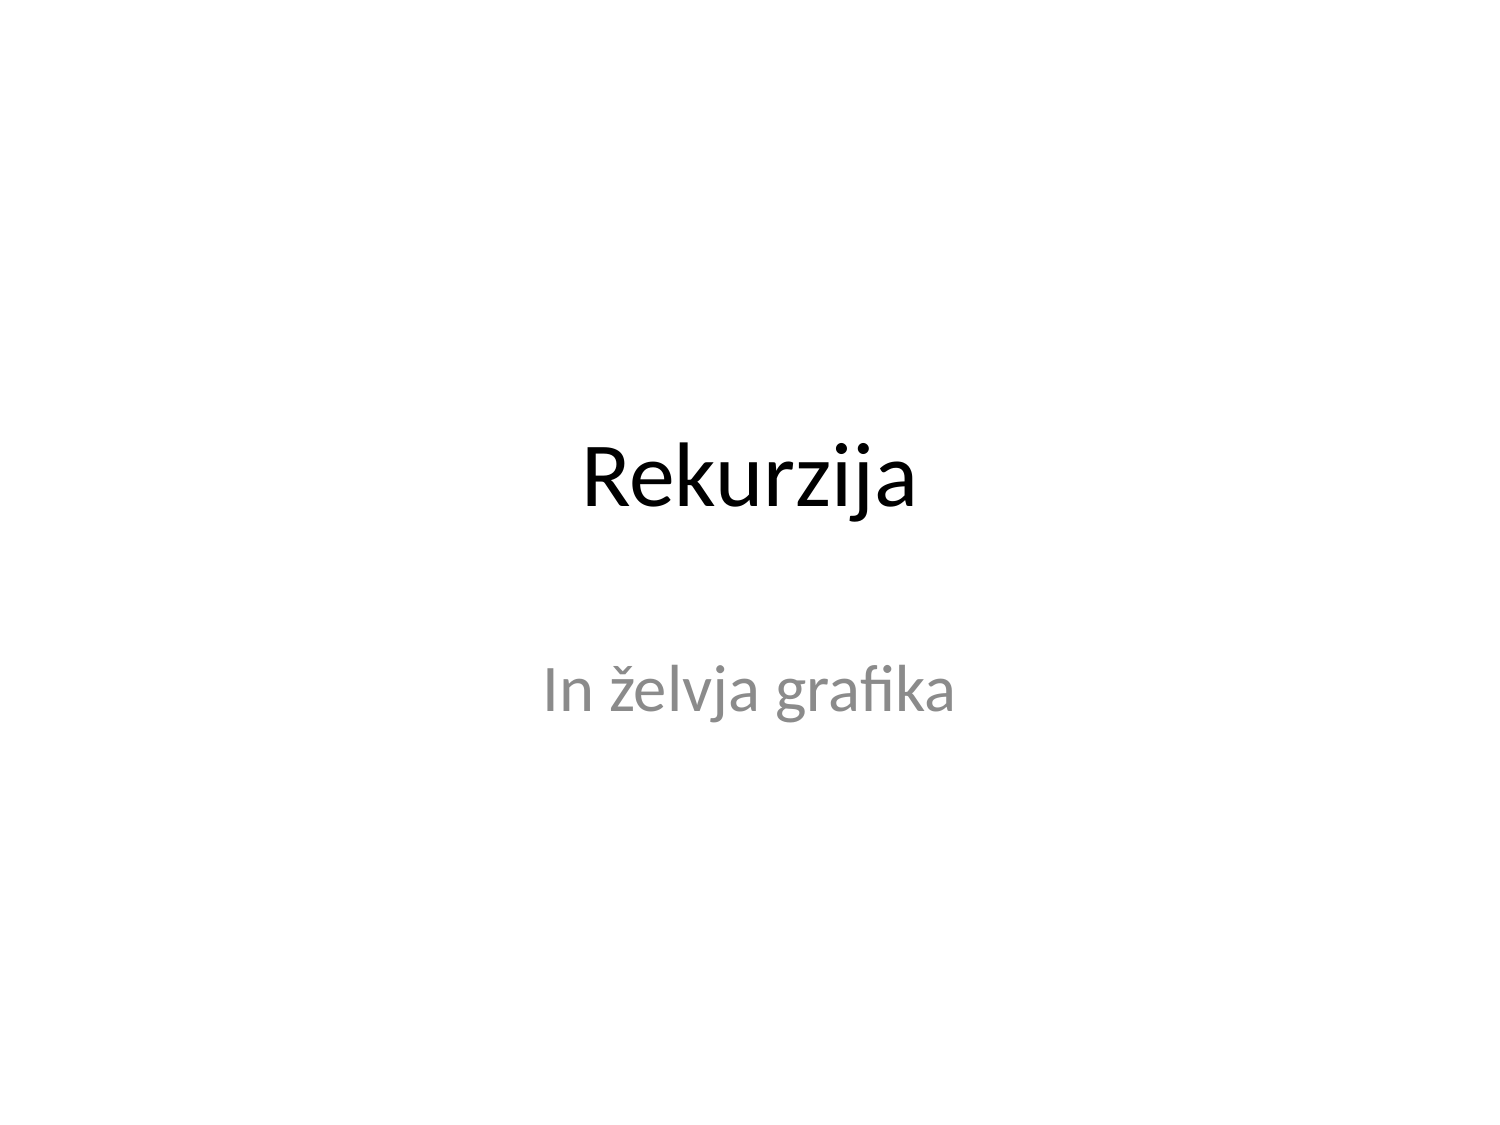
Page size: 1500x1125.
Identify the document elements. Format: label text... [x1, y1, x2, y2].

subtitle In želvja grafika [225, 637, 1275, 925]
title Rekurzija [112, 349, 1388, 591]
